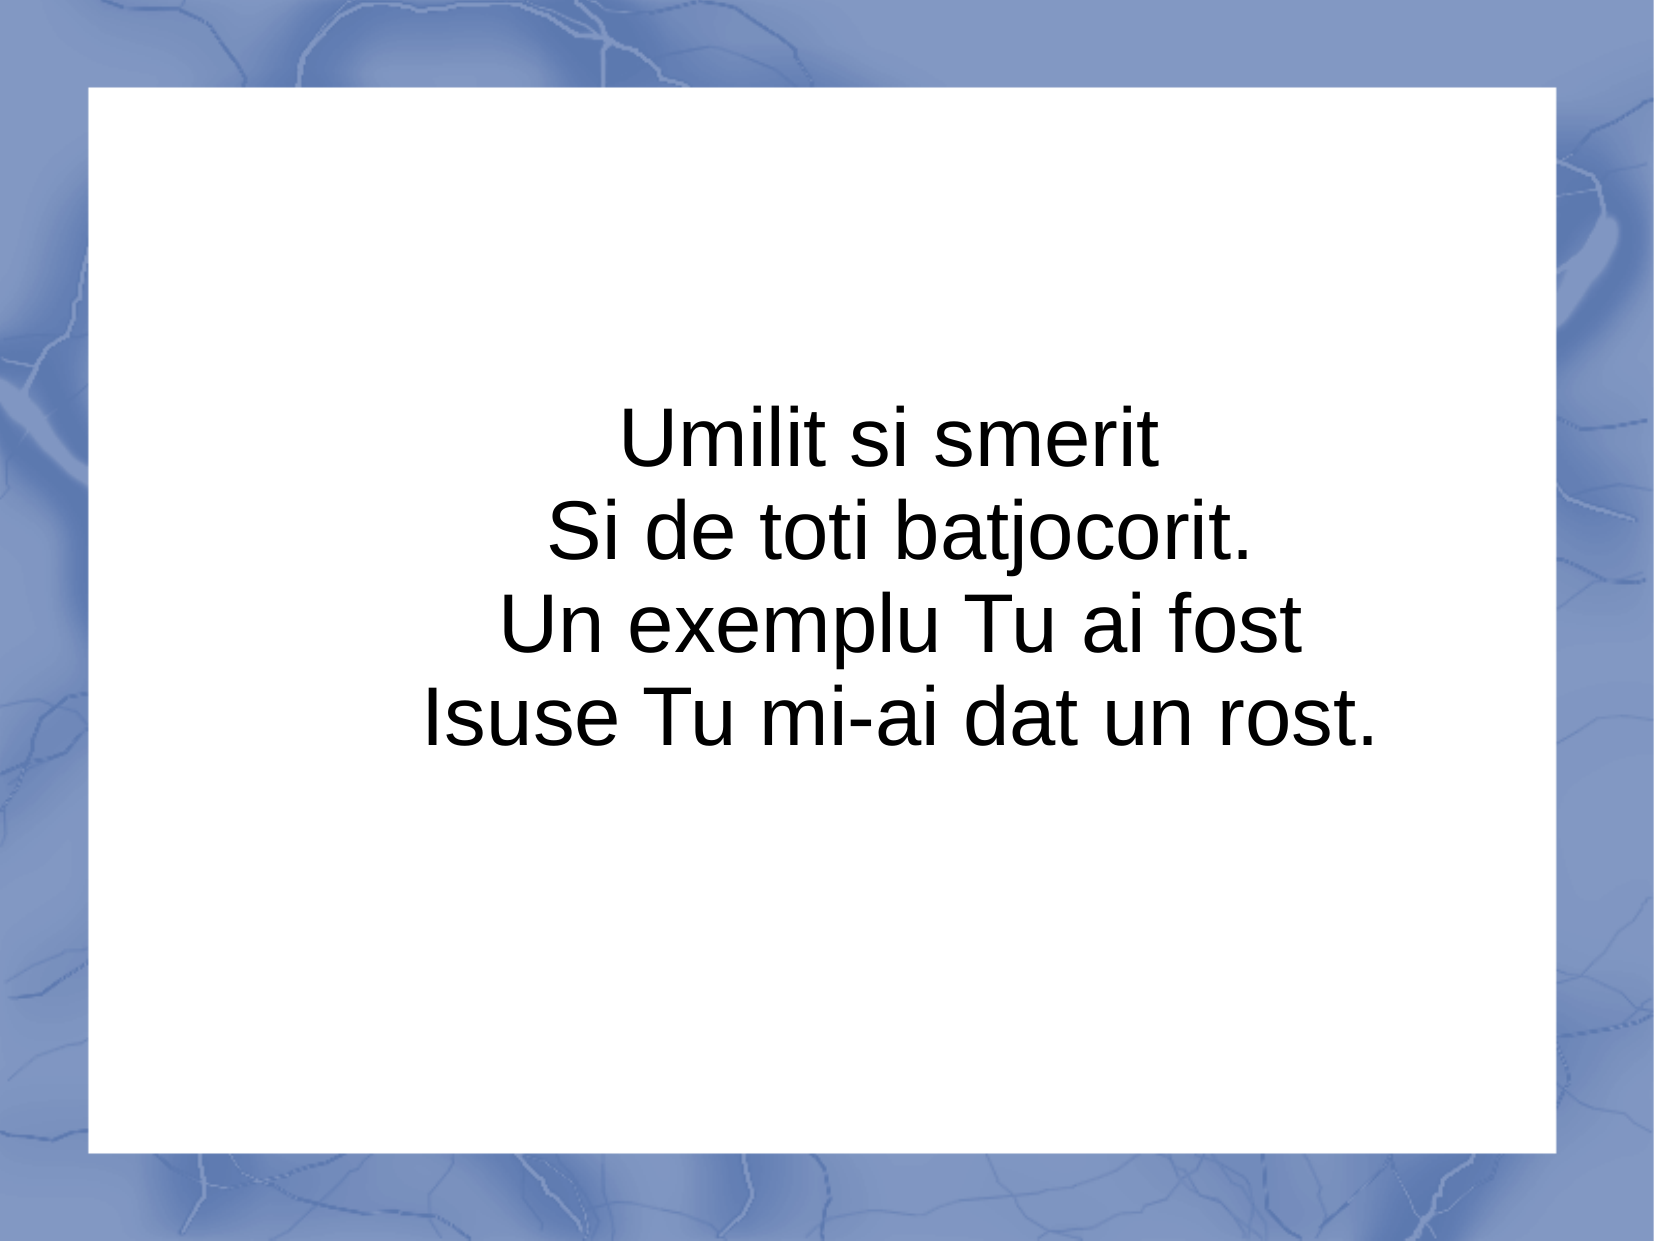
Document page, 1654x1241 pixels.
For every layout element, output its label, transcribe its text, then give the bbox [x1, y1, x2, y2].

picture [0, 0, 1654, 1241]
text_box Umilit si smerit Si de toti batjocorit. Un exemplu Tu ai fost Isuse Tu mi-ai dat un rost. [355, 383, 1447, 894]
